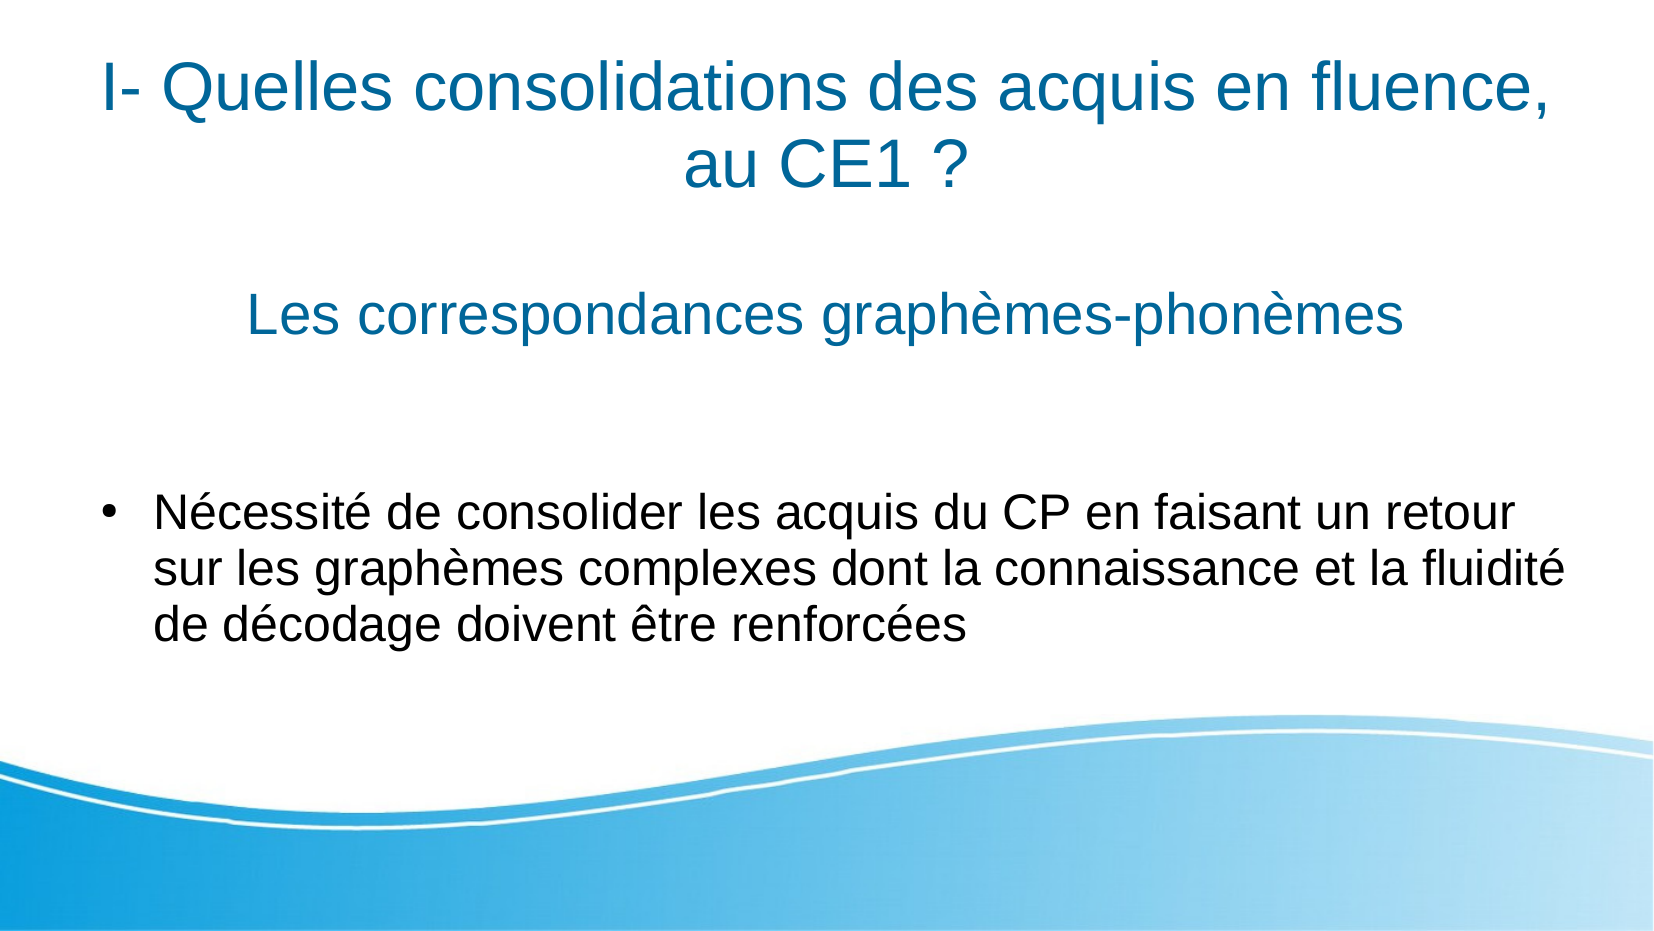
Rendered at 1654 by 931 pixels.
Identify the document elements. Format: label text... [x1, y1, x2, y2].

title Les correspondances graphèmes-phonèmes [82, 236, 1571, 392]
list Nécessité de consolider les acquis du CP en faisant un retour sur les graphèmes complexes dont la connaissance et la fluidité de décodage doivent être renforcées [82, 484, 1571, 743]
title I- Quelles consolidations des acquis en fluence, au CE1 ? [82, 47, 1571, 203]
picture [0, 714, 1654, 931]
